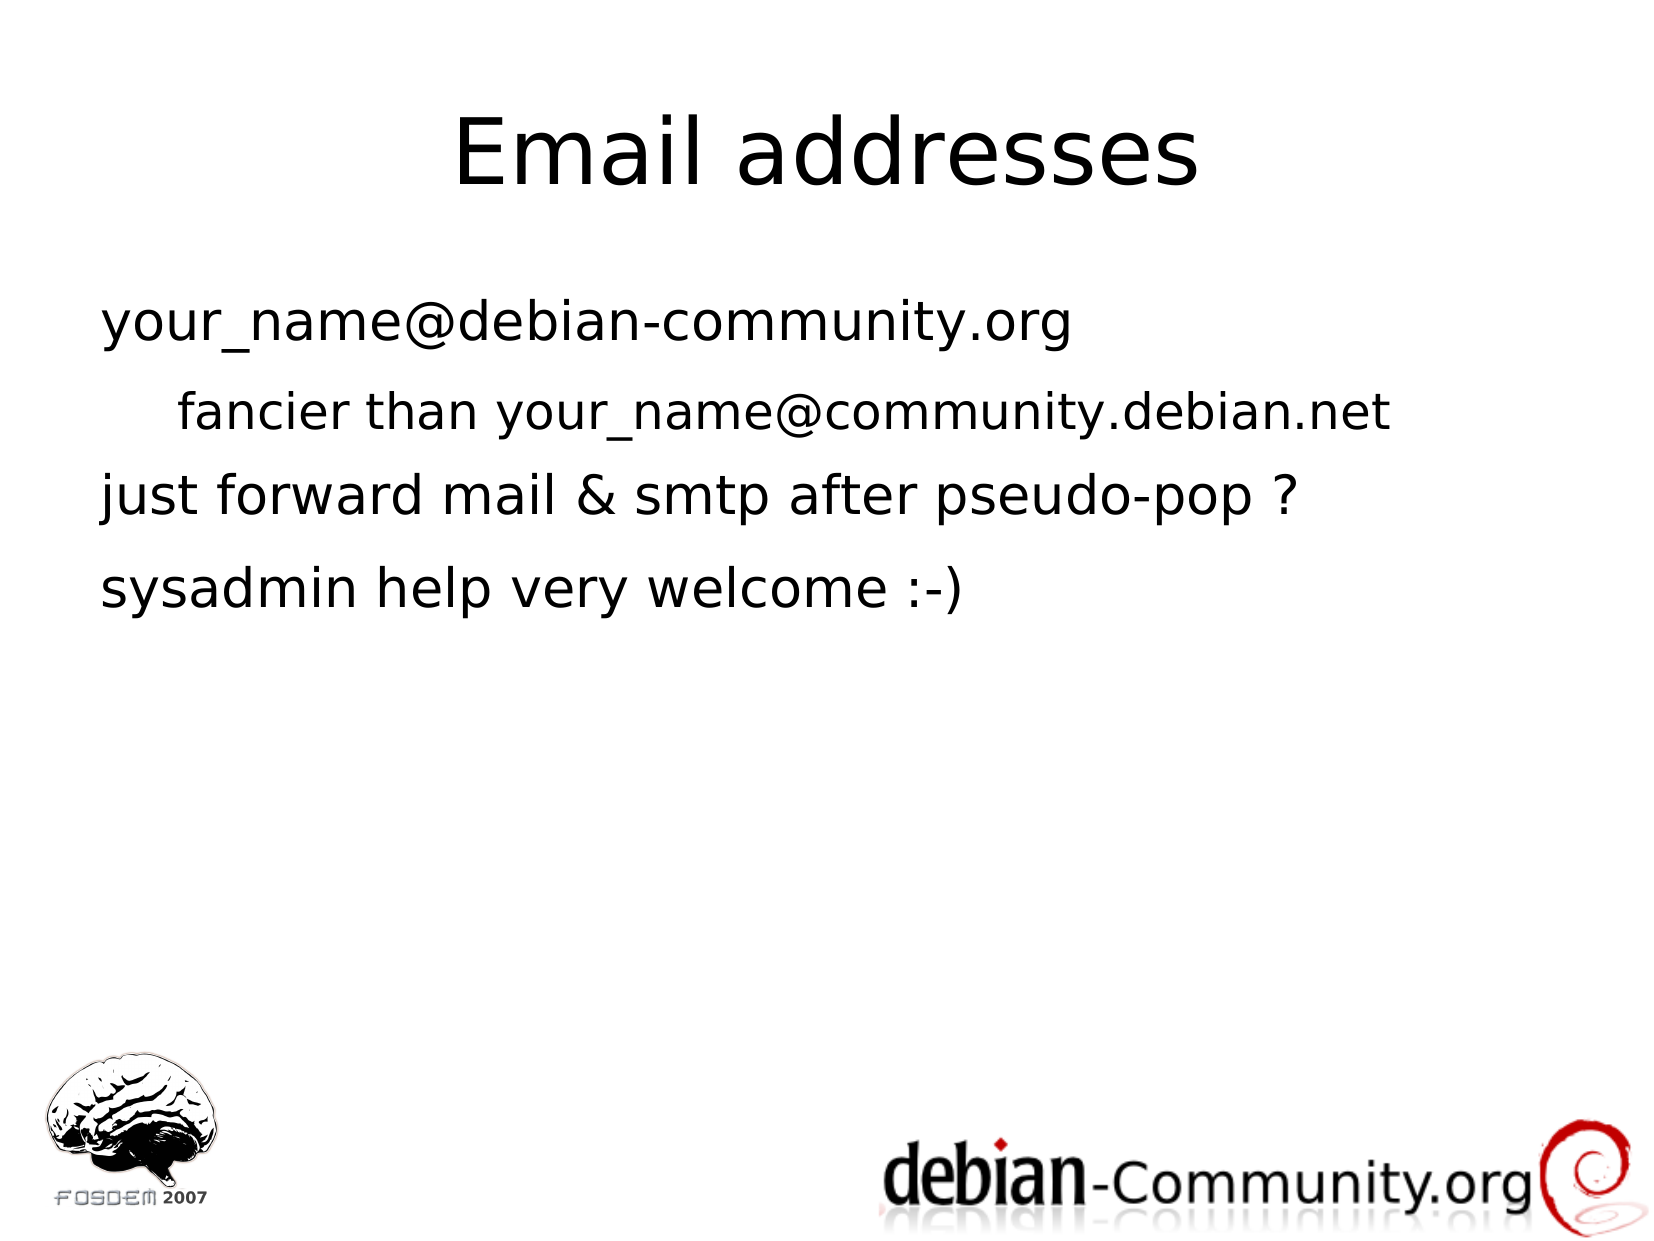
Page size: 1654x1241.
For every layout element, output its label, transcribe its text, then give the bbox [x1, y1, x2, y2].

title Email addresses [82, 49, 1571, 257]
picture [876, 1113, 1654, 1241]
picture [37, 1050, 226, 1211]
list your_name@debian-community.org fancier than your_name@community.debian.net just forward mail & smtp after pseudo-pop ? sysadmin help very welcome :-) [82, 290, 1571, 1109]
